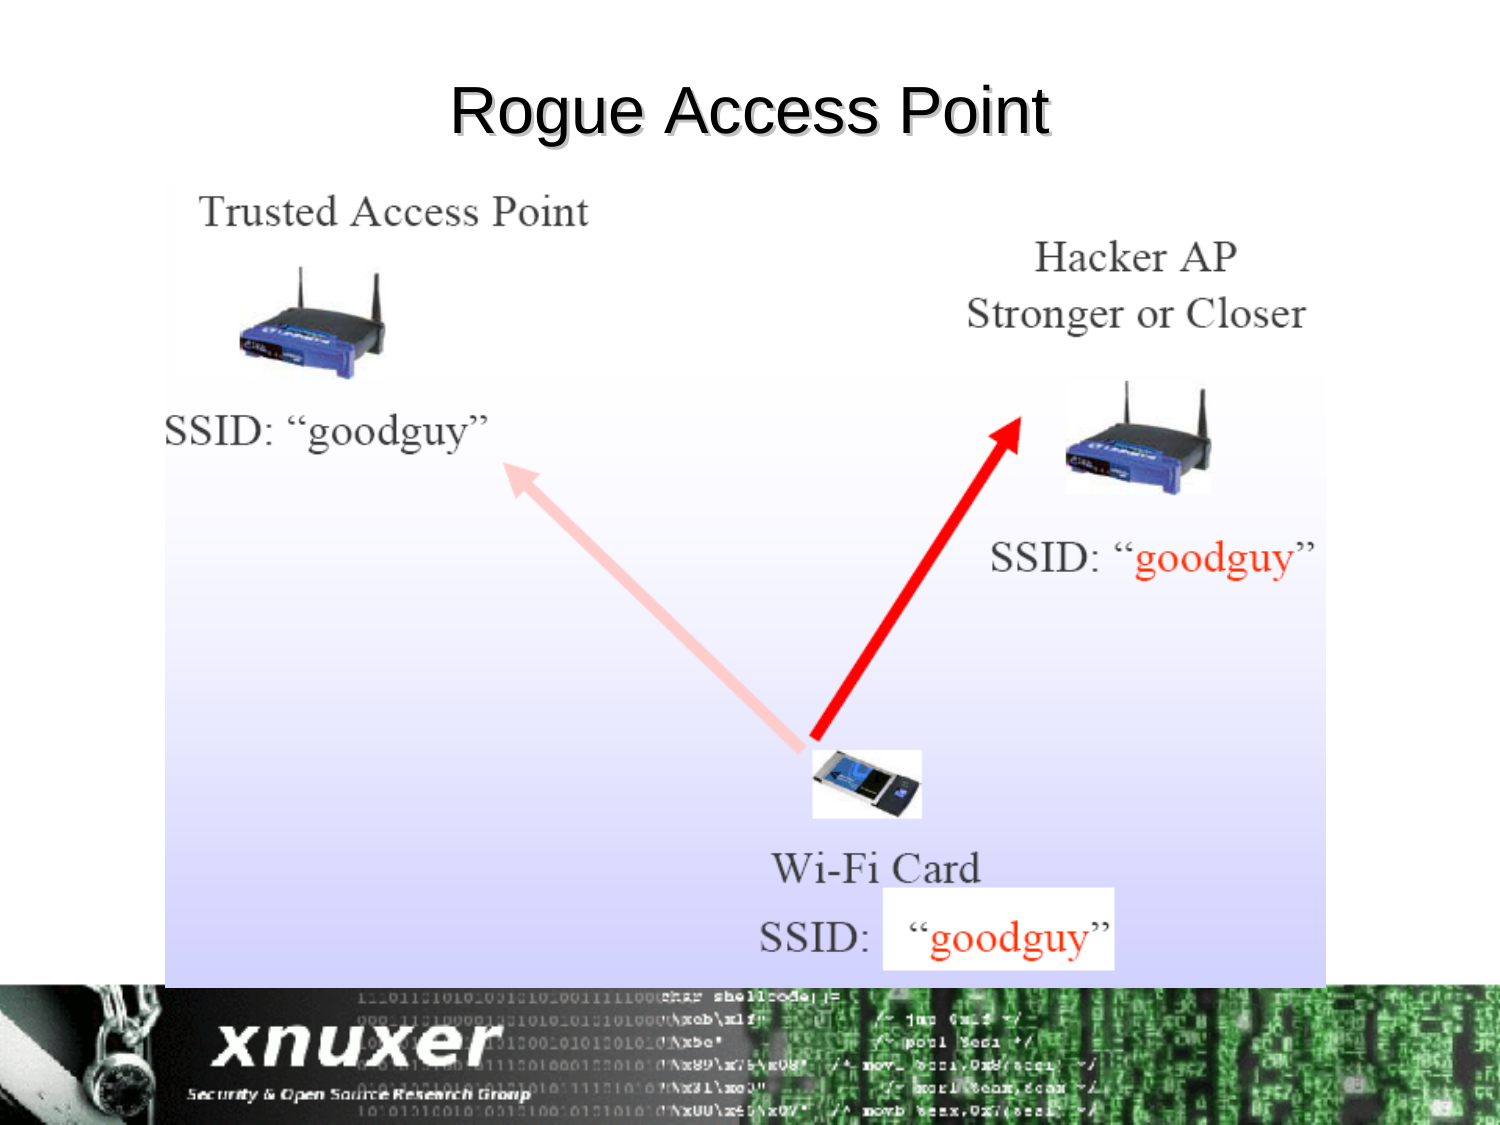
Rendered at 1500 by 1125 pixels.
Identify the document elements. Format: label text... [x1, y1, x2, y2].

picture [0, 0, 1500, 1125]
title Rogue Access Point [75, 45, 1426, 176]
